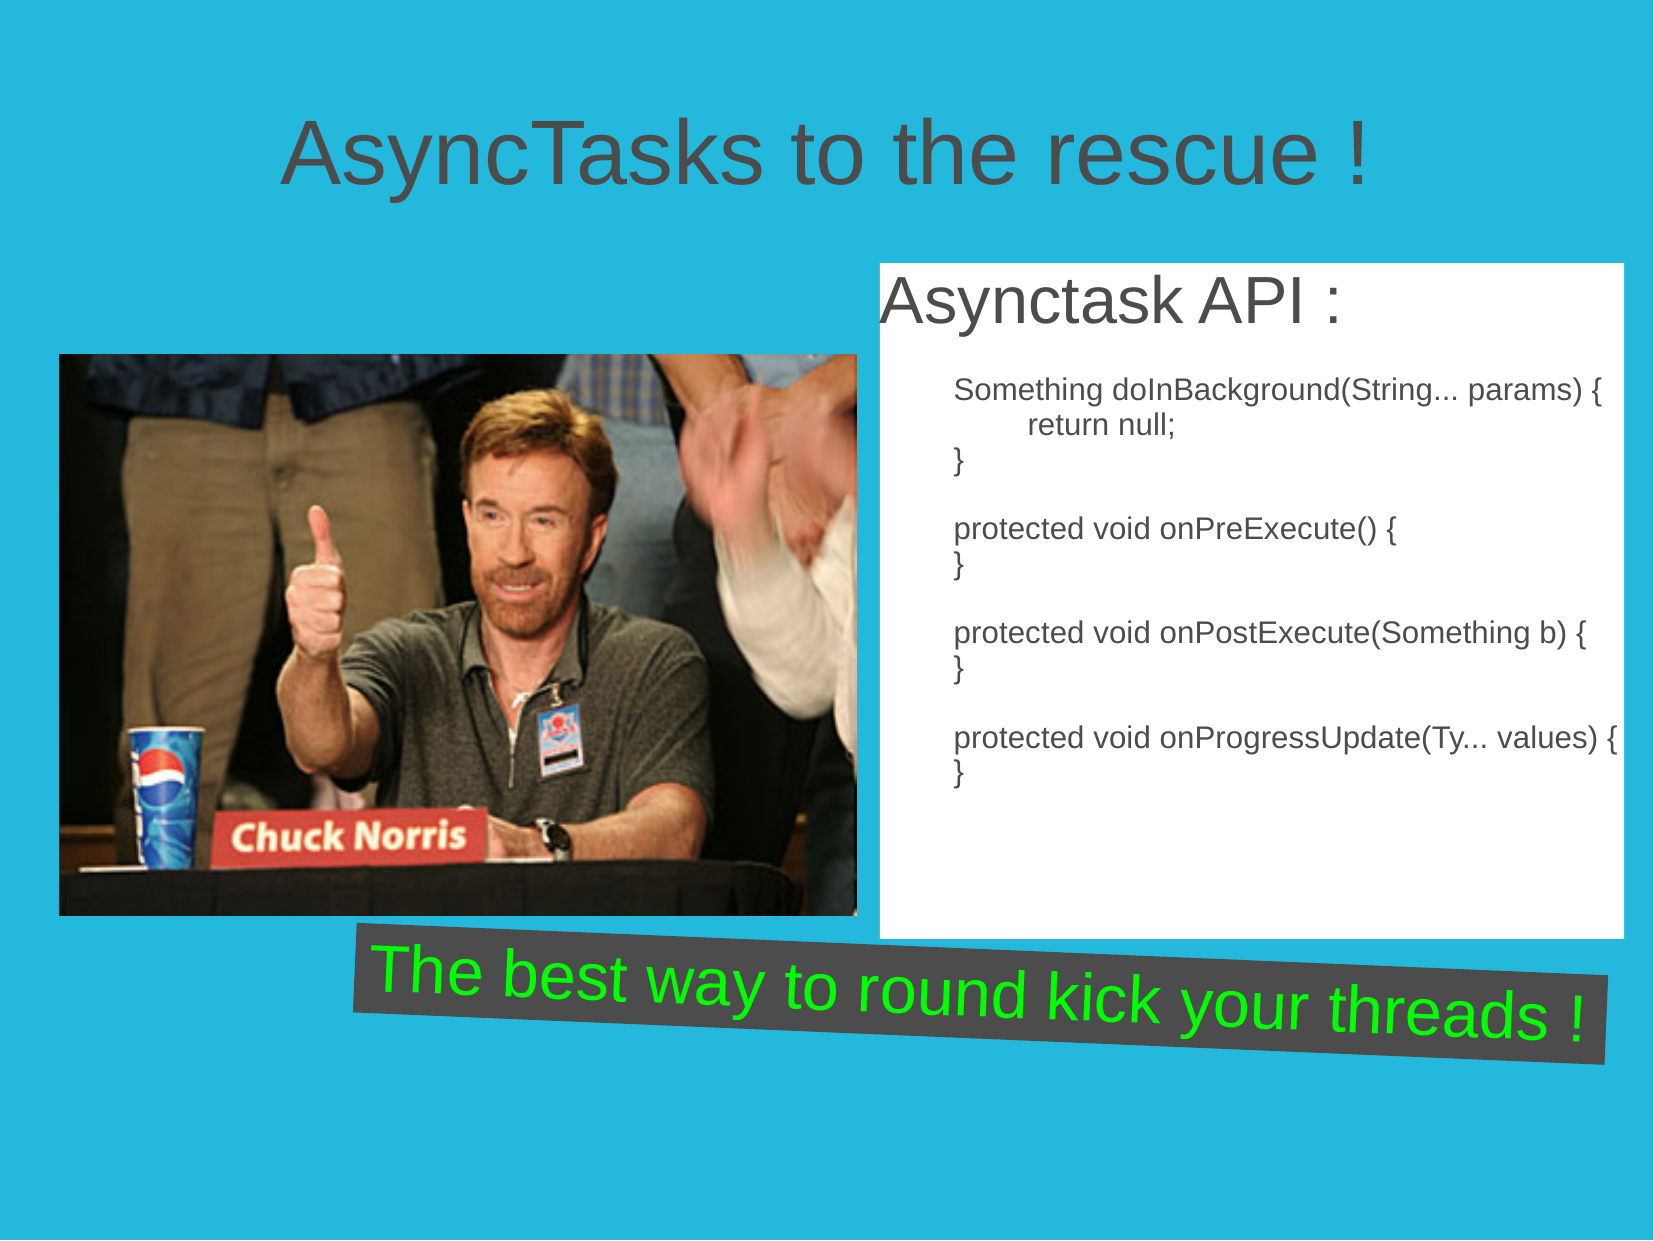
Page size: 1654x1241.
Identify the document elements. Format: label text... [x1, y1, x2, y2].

text_box The best way to round kick your threads ! [352, 922, 1609, 1065]
title AsyncTasks to the rescue ! [82, 49, 1571, 257]
text_box Asynctask API : Something doInBackground(String... params) { return null; } protected void onPreExecute() { } protected void onPostExecute(Something b) { } protected void onProgressUpdate(Ty... values) { } [879, 263, 1625, 939]
picture [59, 354, 857, 916]
